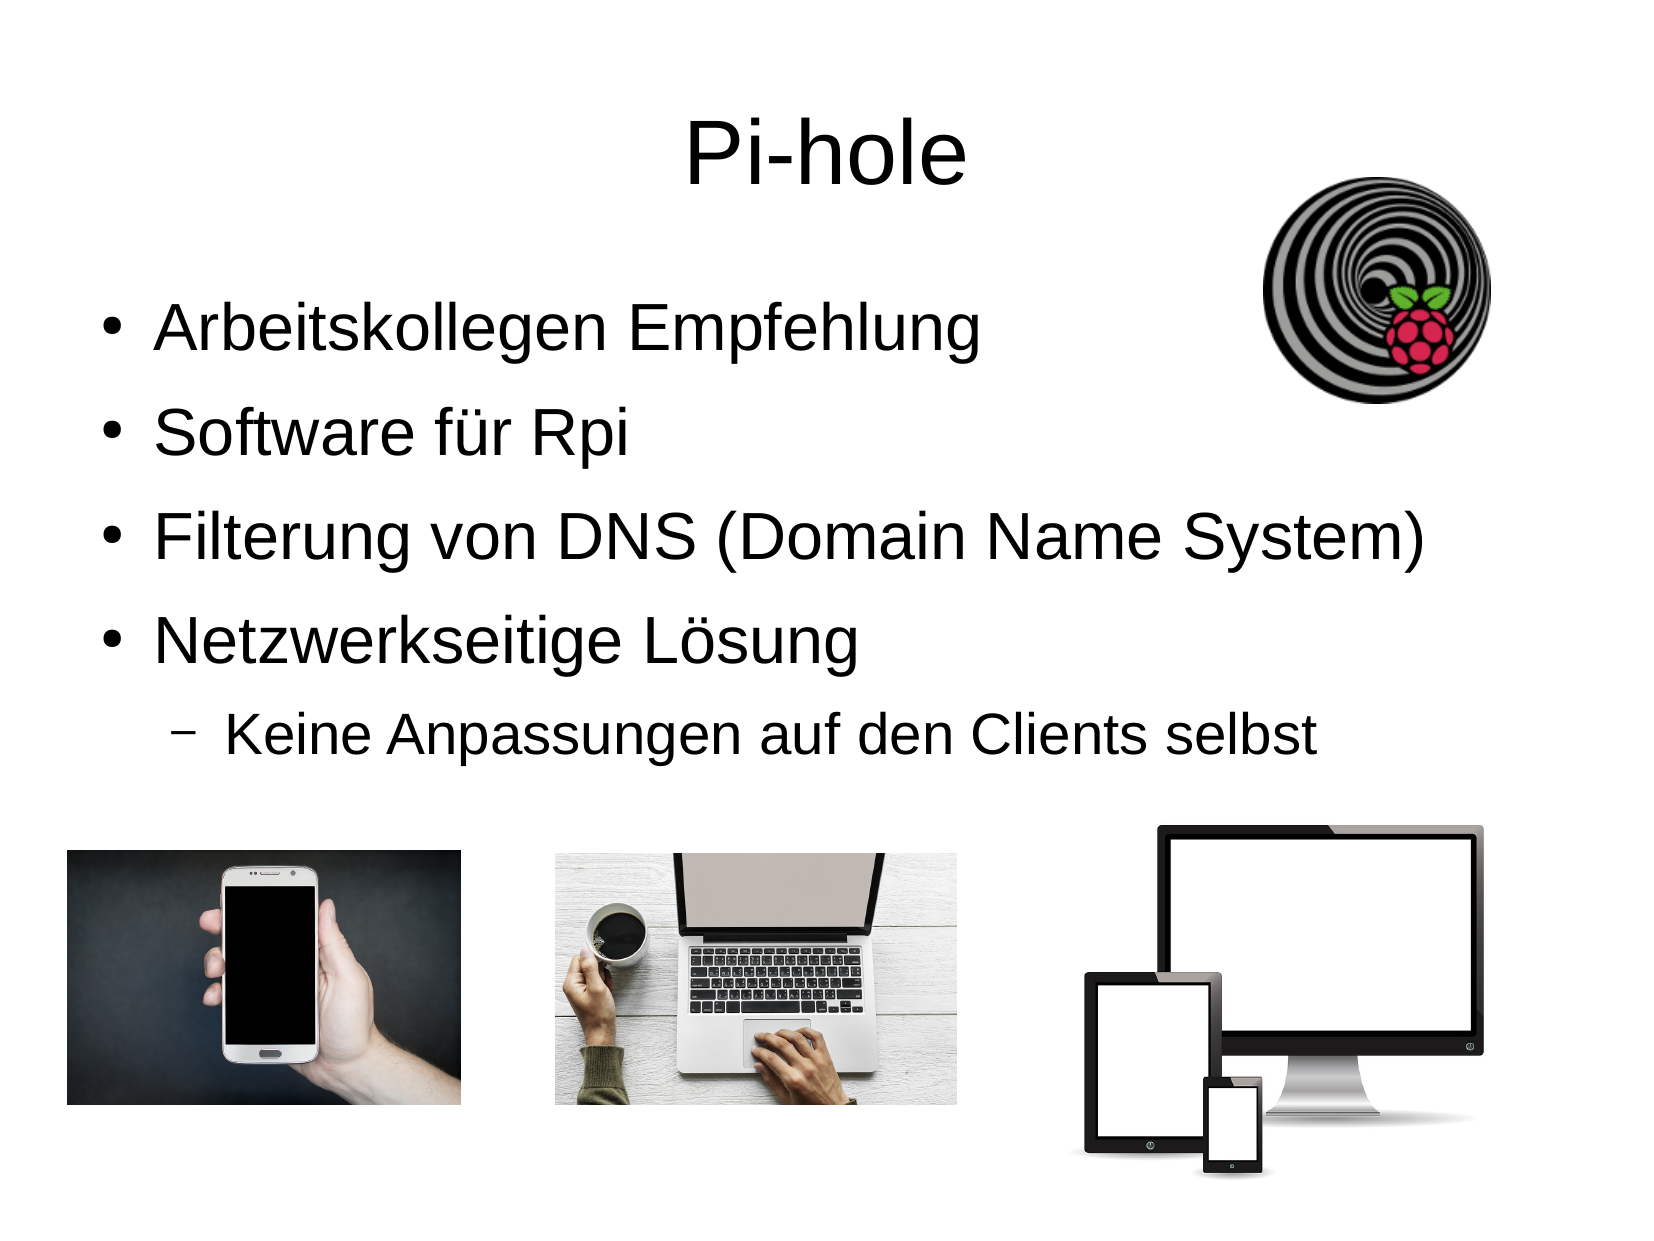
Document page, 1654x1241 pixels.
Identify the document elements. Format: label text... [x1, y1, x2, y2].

picture [67, 850, 461, 1105]
picture [555, 853, 957, 1105]
picture [1003, 787, 1586, 1205]
text_box [820, 605, 851, 677]
title Pi-hole [82, 49, 1571, 257]
picture [1263, 177, 1491, 404]
list Arbeitskollegen Empfehlung Software für Rpi Filterung von DNS (Domain Name System) Netzwerkseitige Lösung Keine Anpassungen auf den Clients selbst [82, 290, 1571, 1010]
